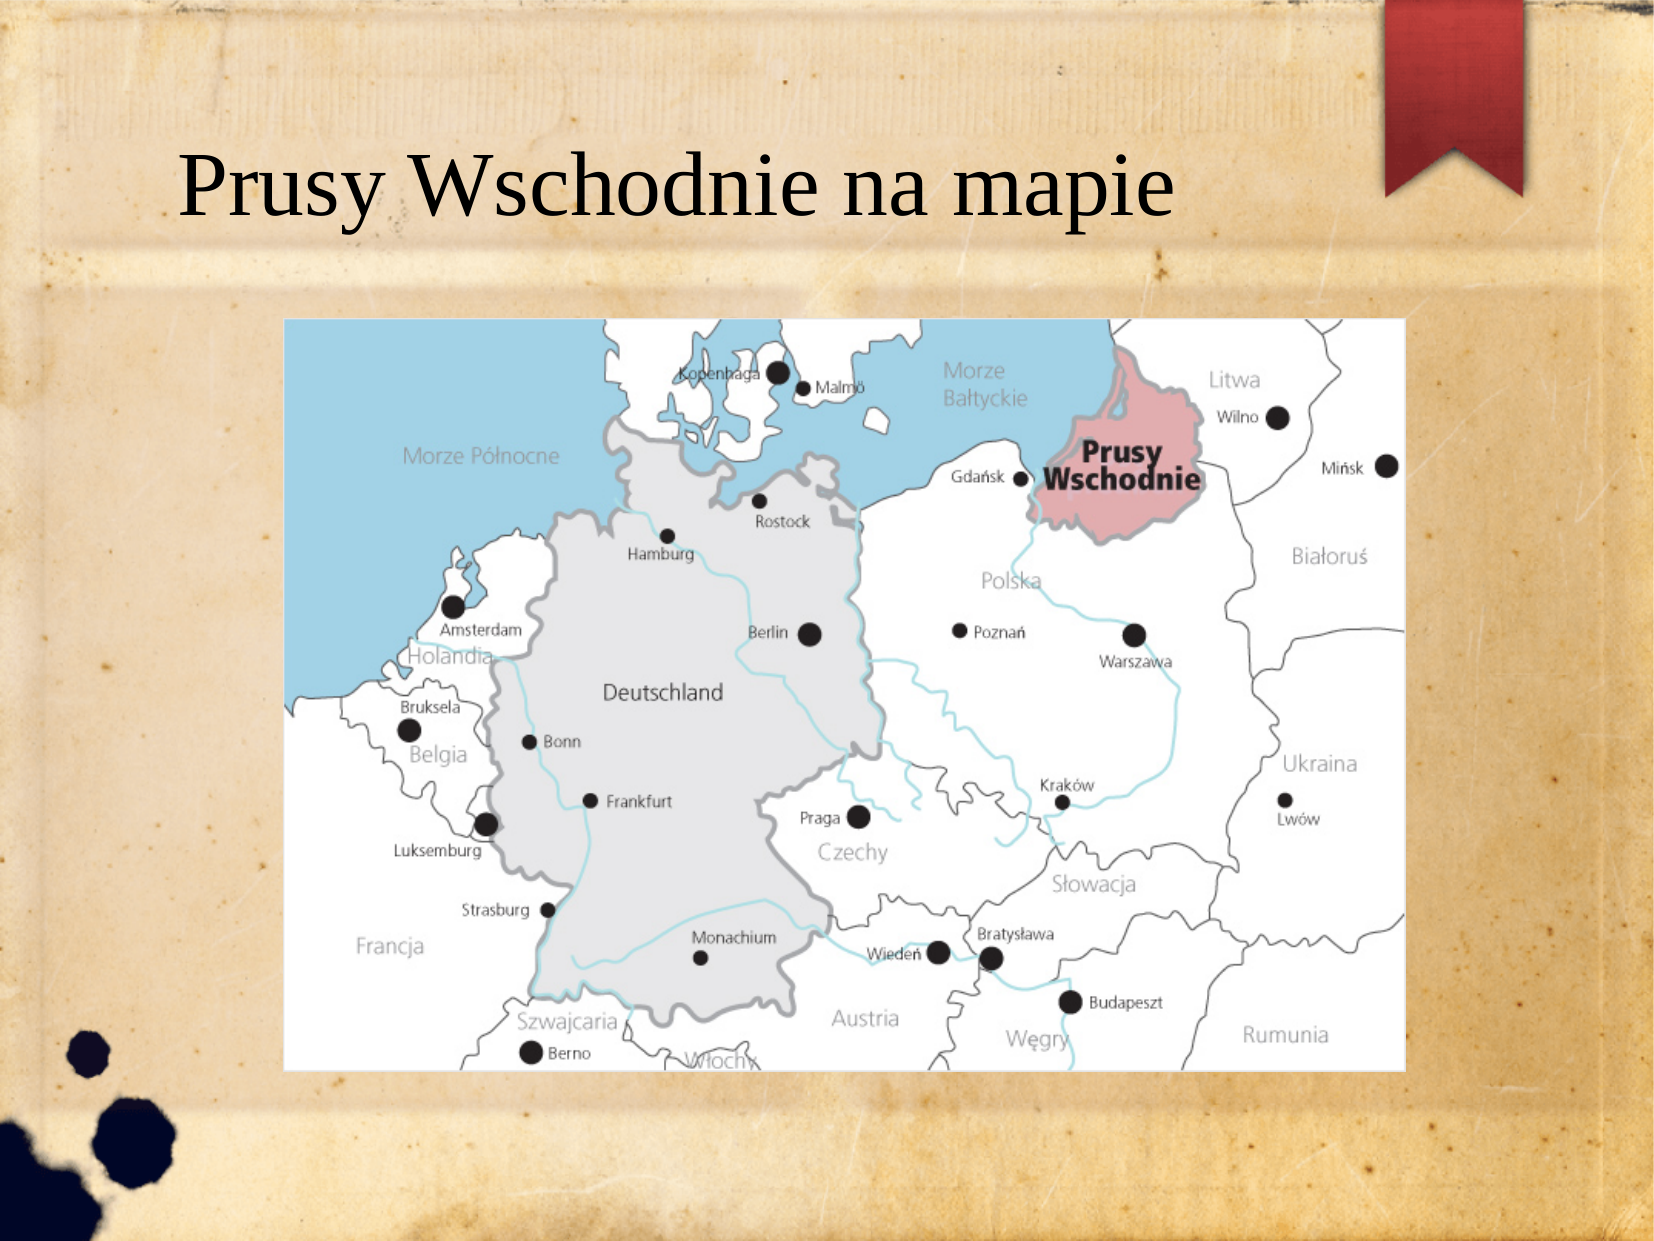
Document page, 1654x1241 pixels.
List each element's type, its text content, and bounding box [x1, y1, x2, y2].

picture [283, 318, 1406, 1073]
title Prusy Wschodnie na mapie [177, 84, 1441, 272]
